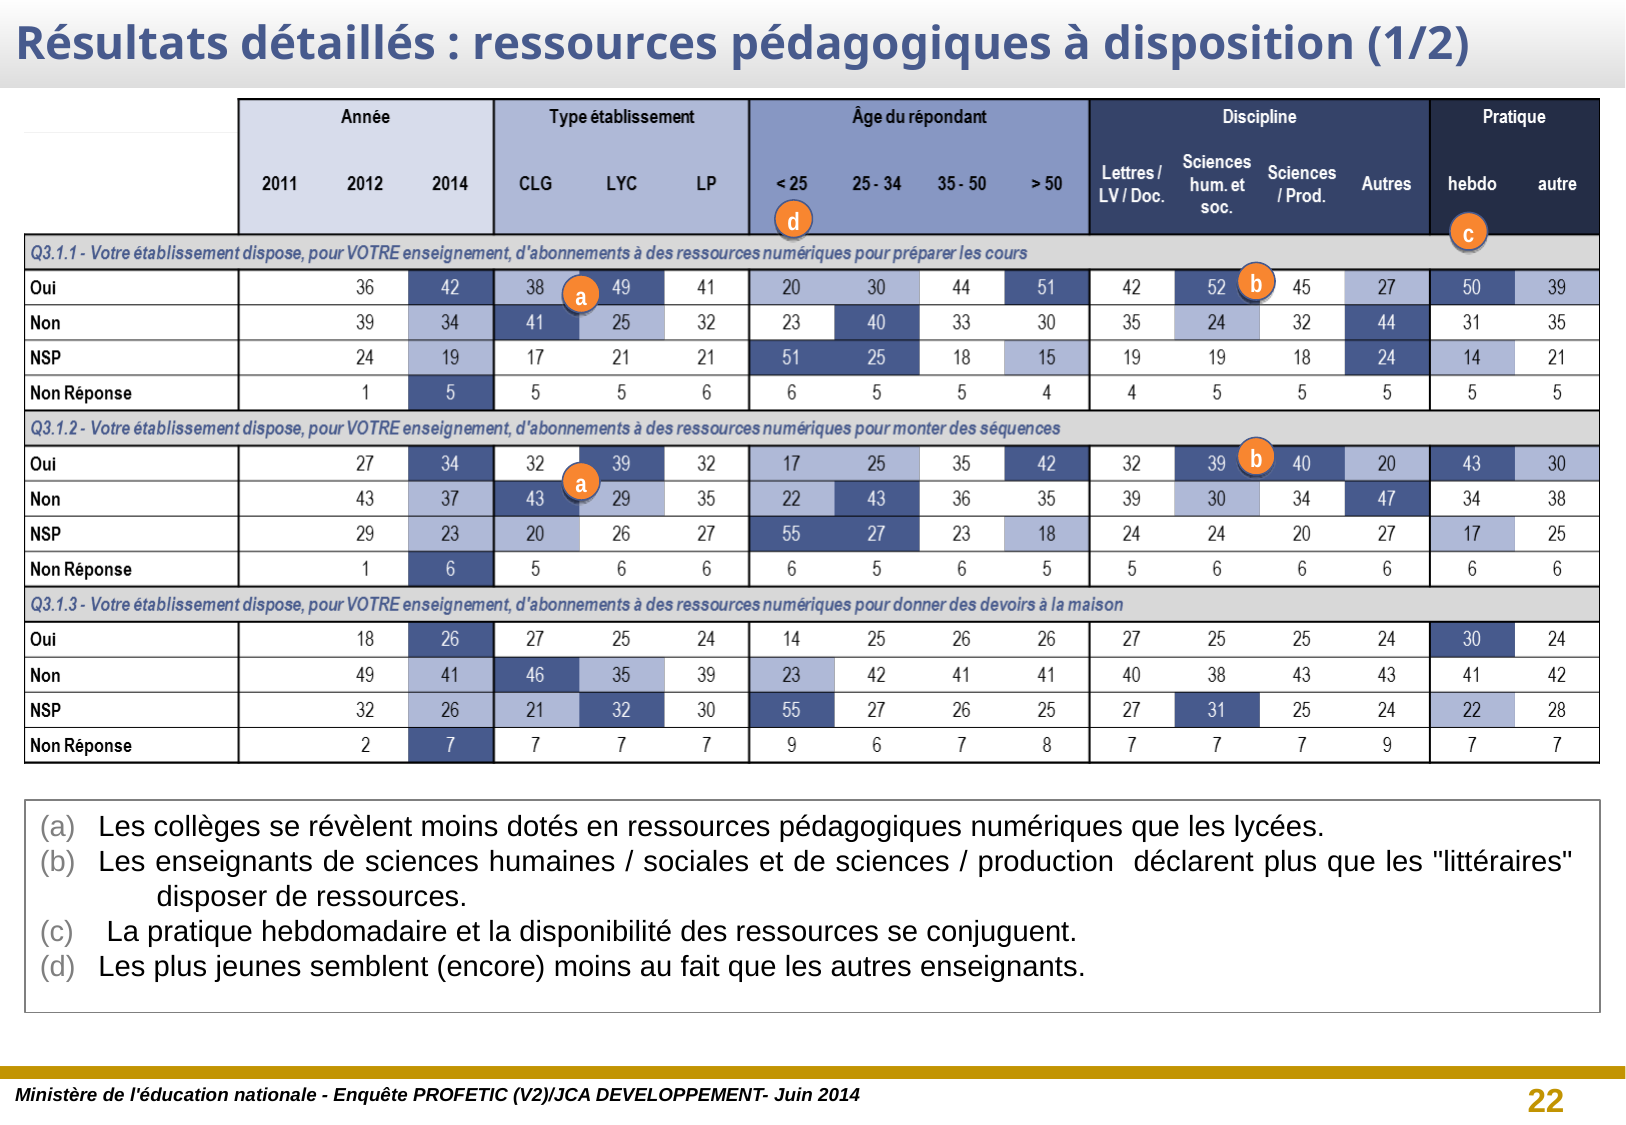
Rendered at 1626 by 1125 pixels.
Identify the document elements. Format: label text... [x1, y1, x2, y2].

text_box b [1237, 437, 1276, 475]
text_box Les collèges se révèlent moins dotés en ressources pédagogiques numériques que les lycées. Les enseignants de sciences humaines / sociales et de sciences / production déclarent plus que les "littéraires" disposer de ressources. La pratique hebdomadaire et la disponibilité des ressources se conjuguent. Les plus jeunes semblent (encore) moins au fait que les autres enseignants. [25, 800, 1600, 1013]
text_box c [1449, 212, 1488, 250]
text_box b [1237, 262, 1276, 300]
text_box d [774, 199, 813, 238]
text_box a [562, 462, 601, 501]
title Résultats détaillés : ressources pédagogiques à disposition (1/2) [0, 0, 1625, 88]
picture [24, 98, 1600, 767]
text_box 22 [1512, 1071, 1625, 1125]
text_box Ministère de l'éducation nationale - Enquête PROFETIC (V2)/JCA DEVELOPPEMENT- Juin 2014 [0, 1074, 1501, 1125]
text_box a [562, 274, 601, 313]
